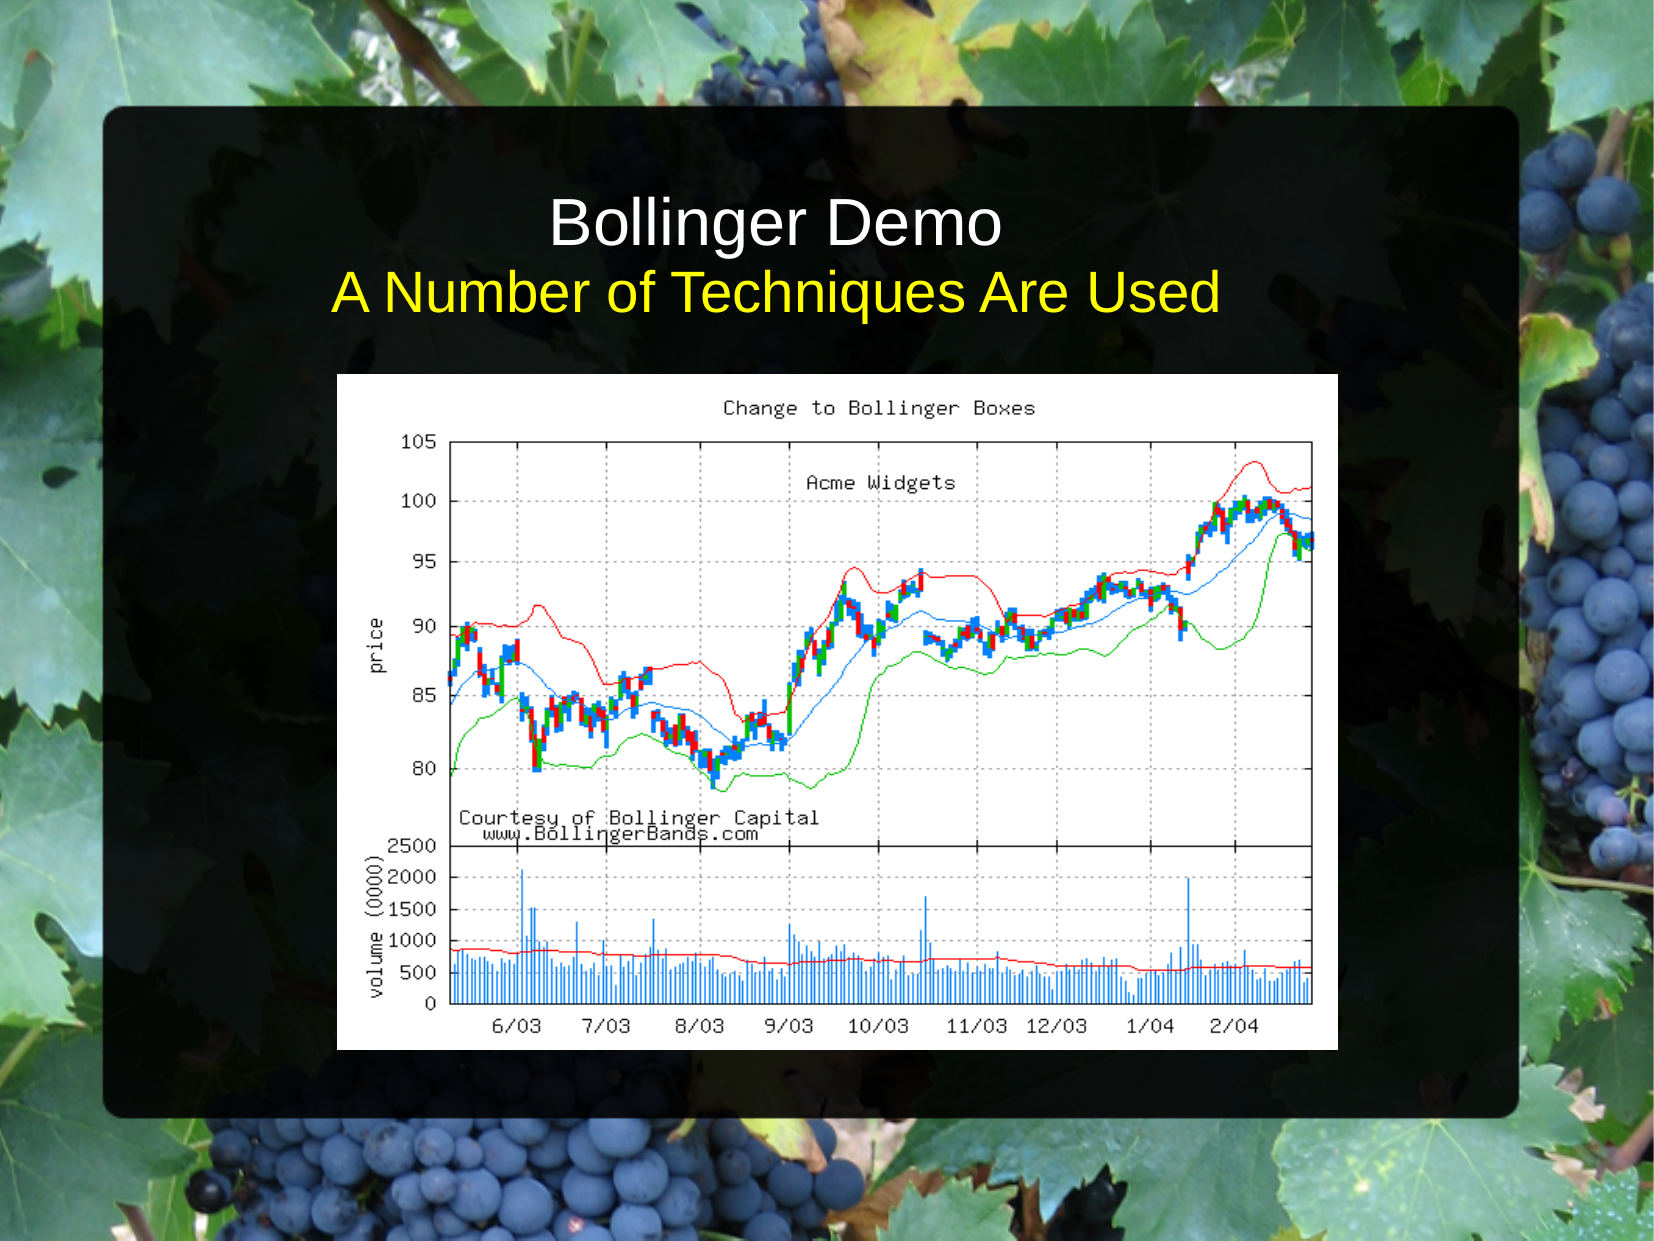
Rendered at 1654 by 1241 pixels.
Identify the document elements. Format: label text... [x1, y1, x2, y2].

picture [0, 0, 1654, 1241]
title Bollinger Demo A Number of Techniques Are Used [297, 184, 1273, 325]
